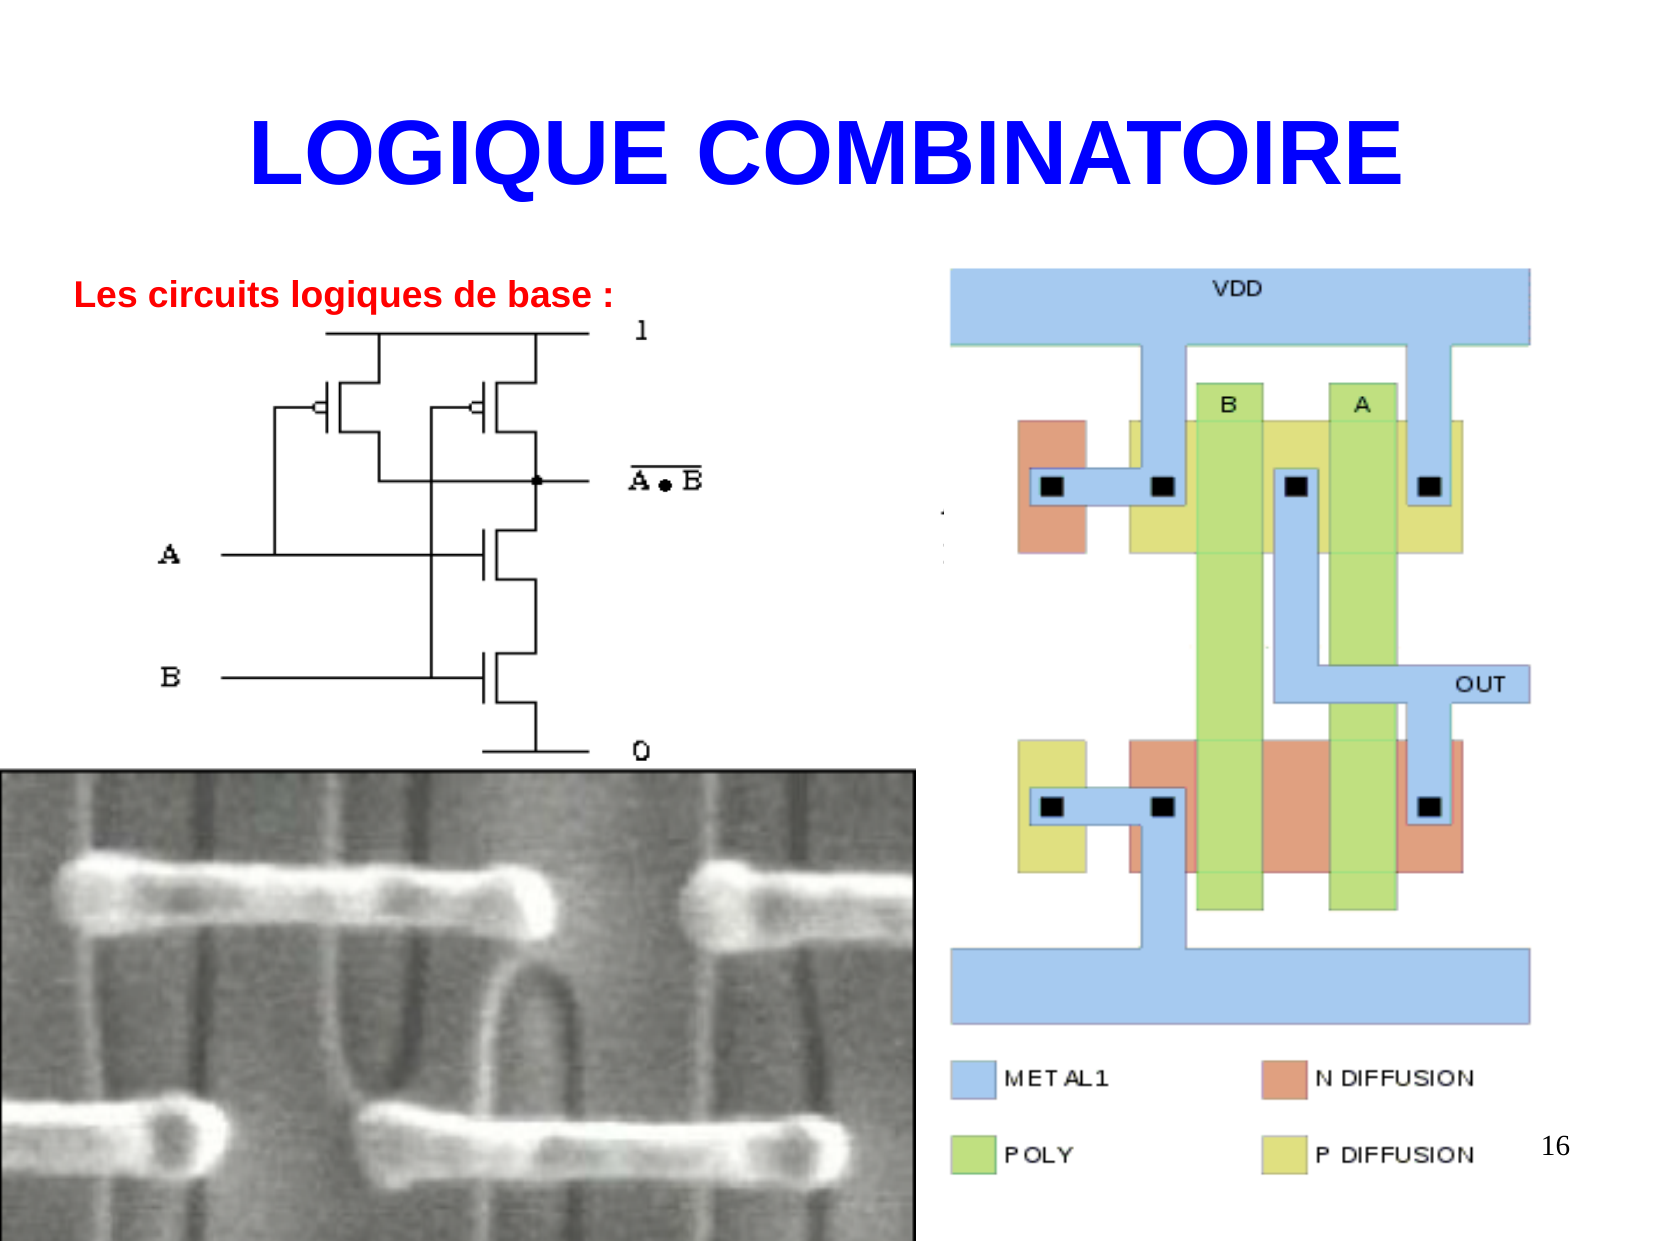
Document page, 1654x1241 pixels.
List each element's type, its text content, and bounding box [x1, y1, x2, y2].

text_box Les circuits logiques de base : [58, 266, 944, 364]
title LOGIQUE COMBINATOIRE [0, 49, 1654, 257]
picture [0, 265, 1536, 1241]
